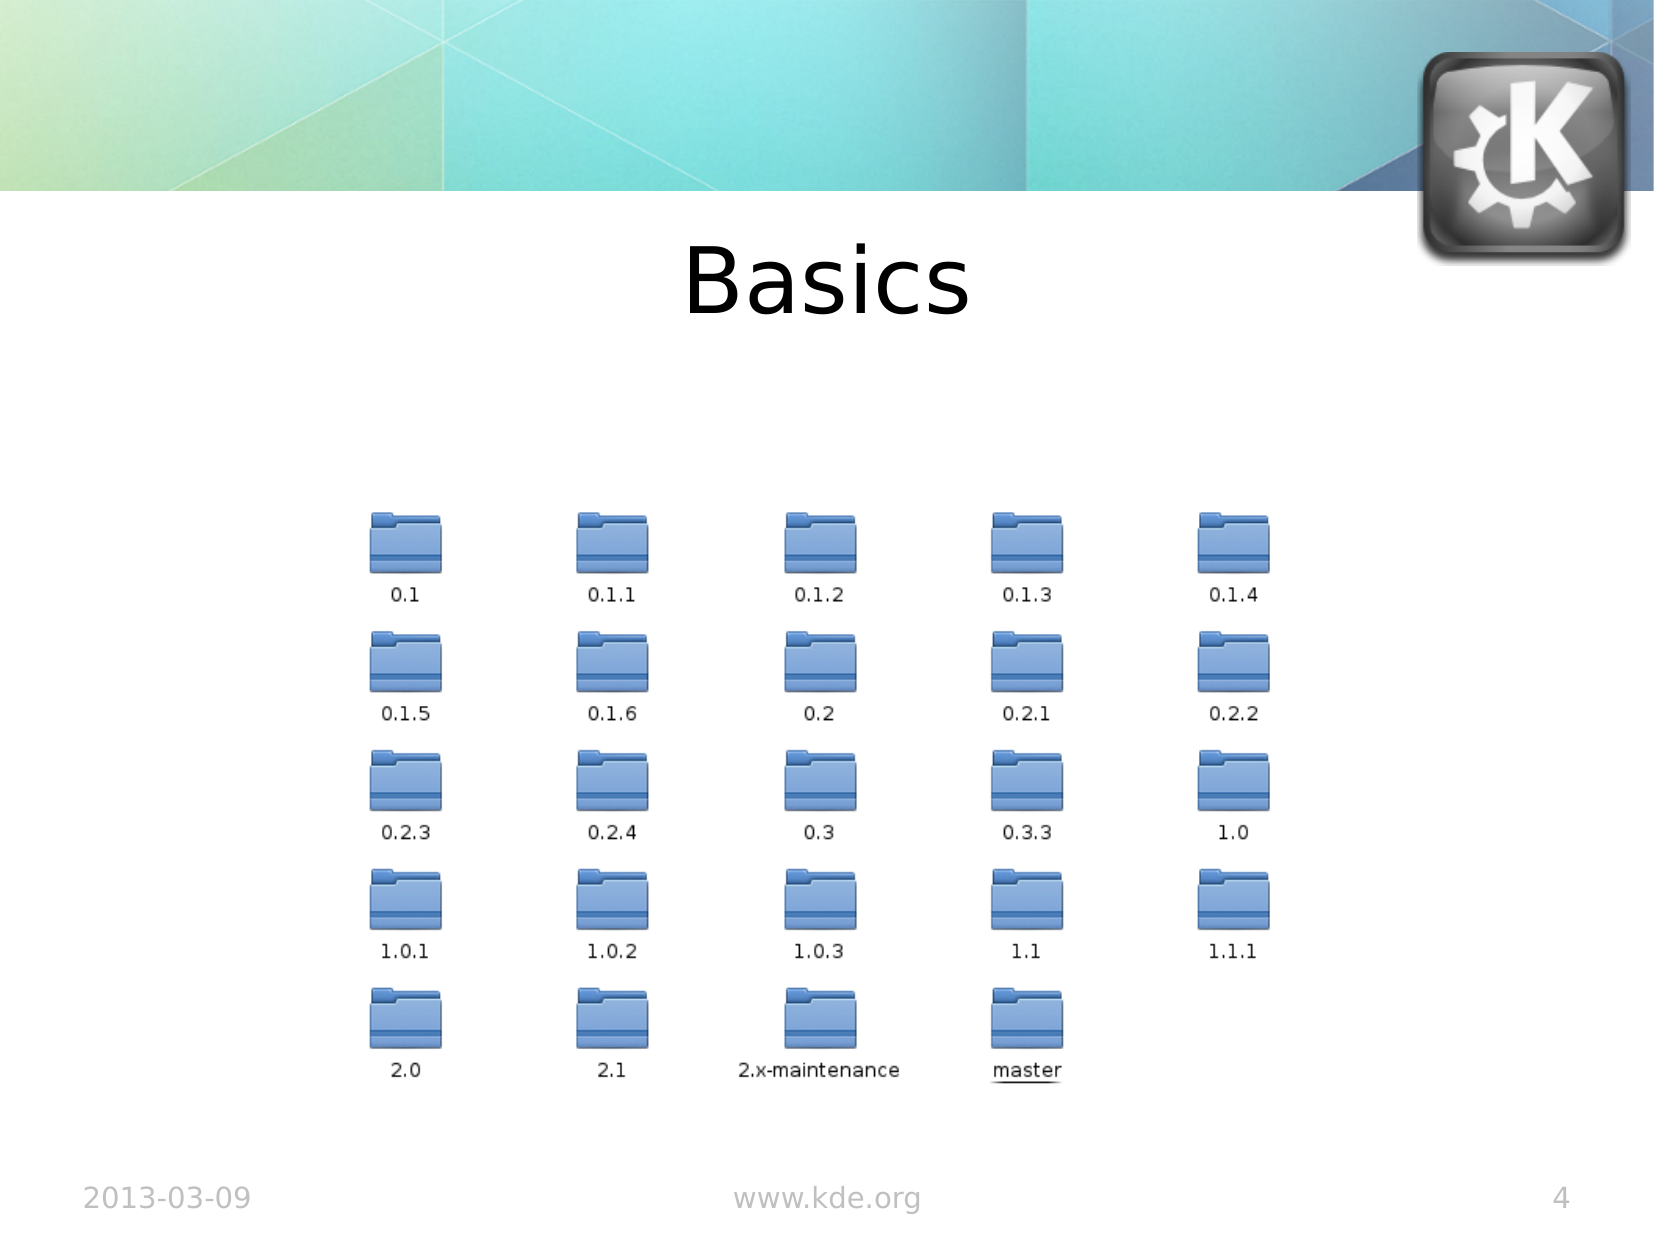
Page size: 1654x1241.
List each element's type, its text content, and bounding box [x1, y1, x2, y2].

picture [320, 497, 1306, 1111]
picture [0, 0, 1654, 191]
title Basics [82, 178, 1571, 386]
